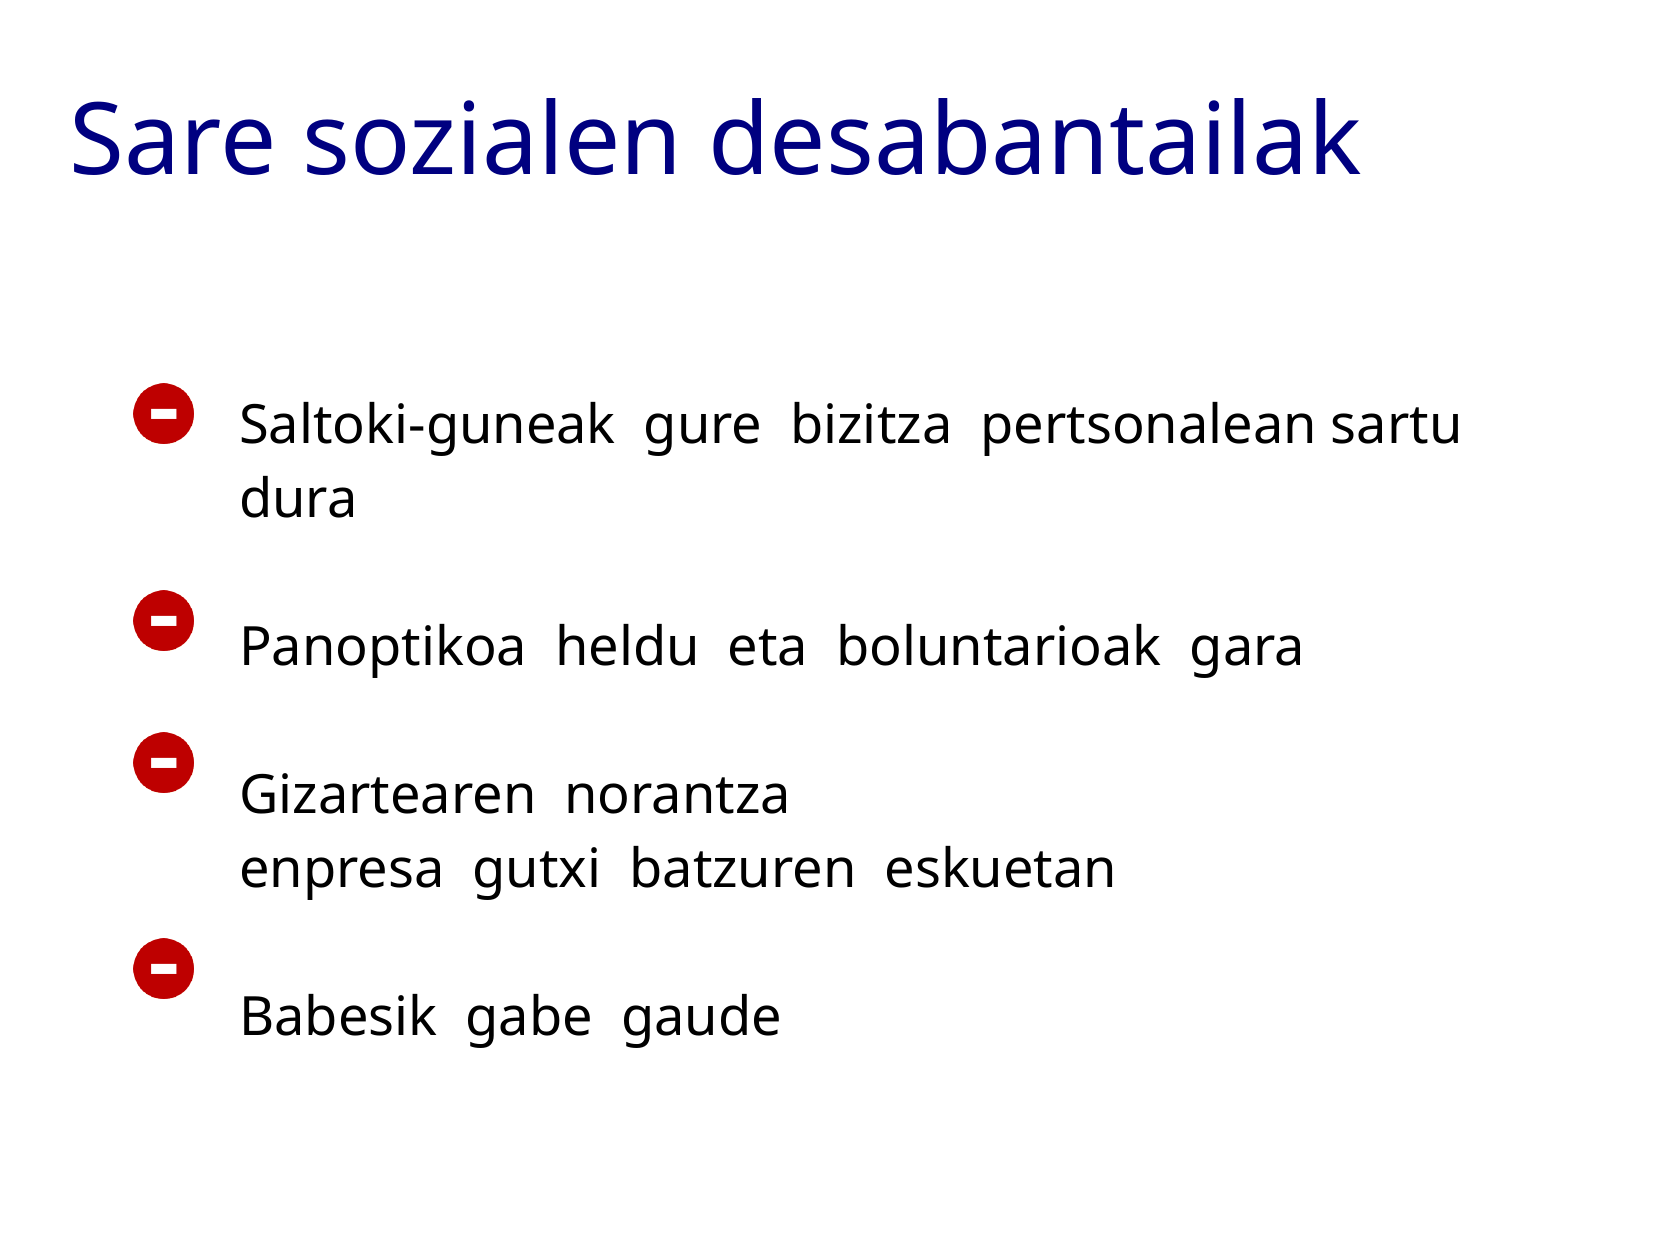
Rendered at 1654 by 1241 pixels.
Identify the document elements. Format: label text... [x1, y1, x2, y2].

text_box Sare sozialen desabantailak [55, 59, 1605, 192]
picture [133, 732, 194, 793]
picture [133, 938, 194, 999]
picture [133, 590, 194, 651]
picture [133, 383, 194, 444]
text_box Saltoki-guneak gure bizitza pertsonalean sartu dura Panoptikoa heldu eta boluntarioak gara Gizartearen norantza enpresa gutxi batzuren eskuetan Babesik gabe gaude [224, 377, 1613, 1060]
